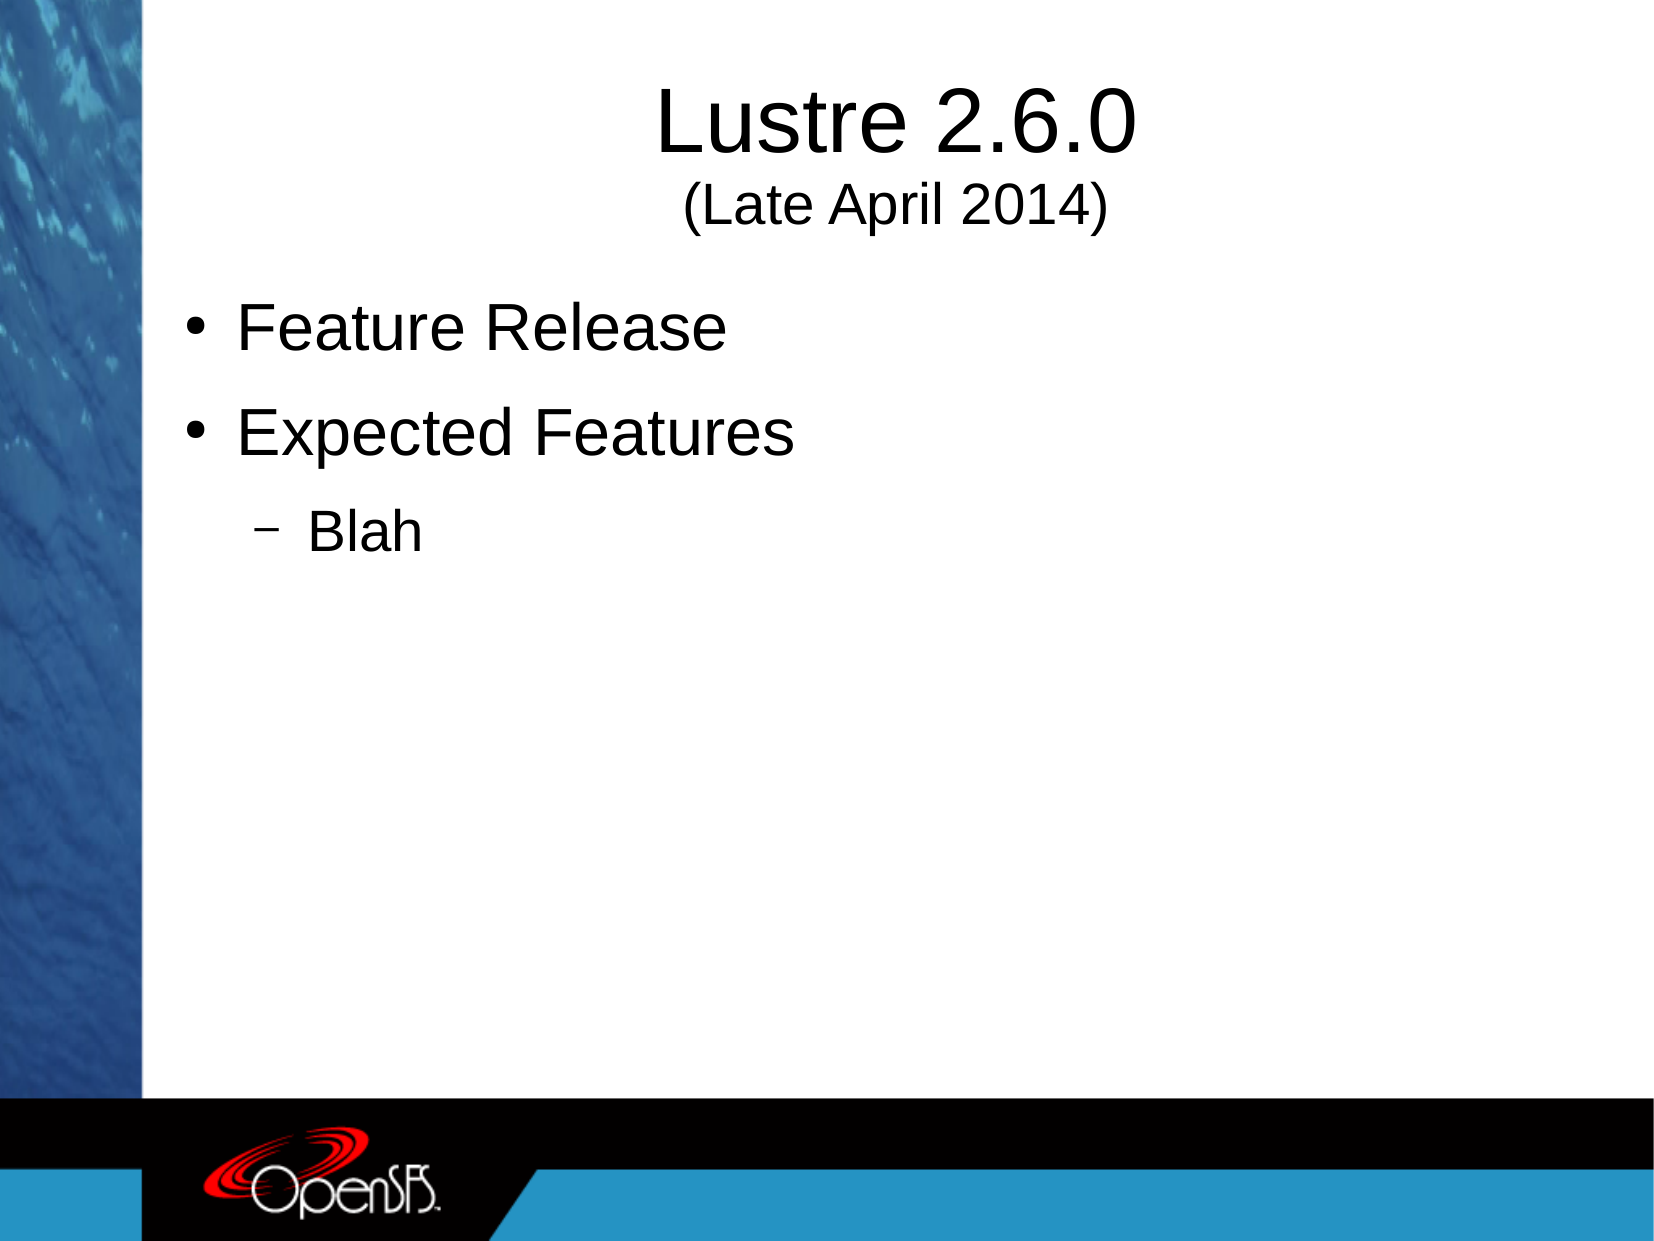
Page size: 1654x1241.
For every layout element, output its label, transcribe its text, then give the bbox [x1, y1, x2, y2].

list Feature Release Expected Features Blah [166, 290, 1622, 1010]
title Lustre 2.6.0 (Late April 2014) [163, 49, 1630, 257]
picture [0, 0, 1654, 1241]
